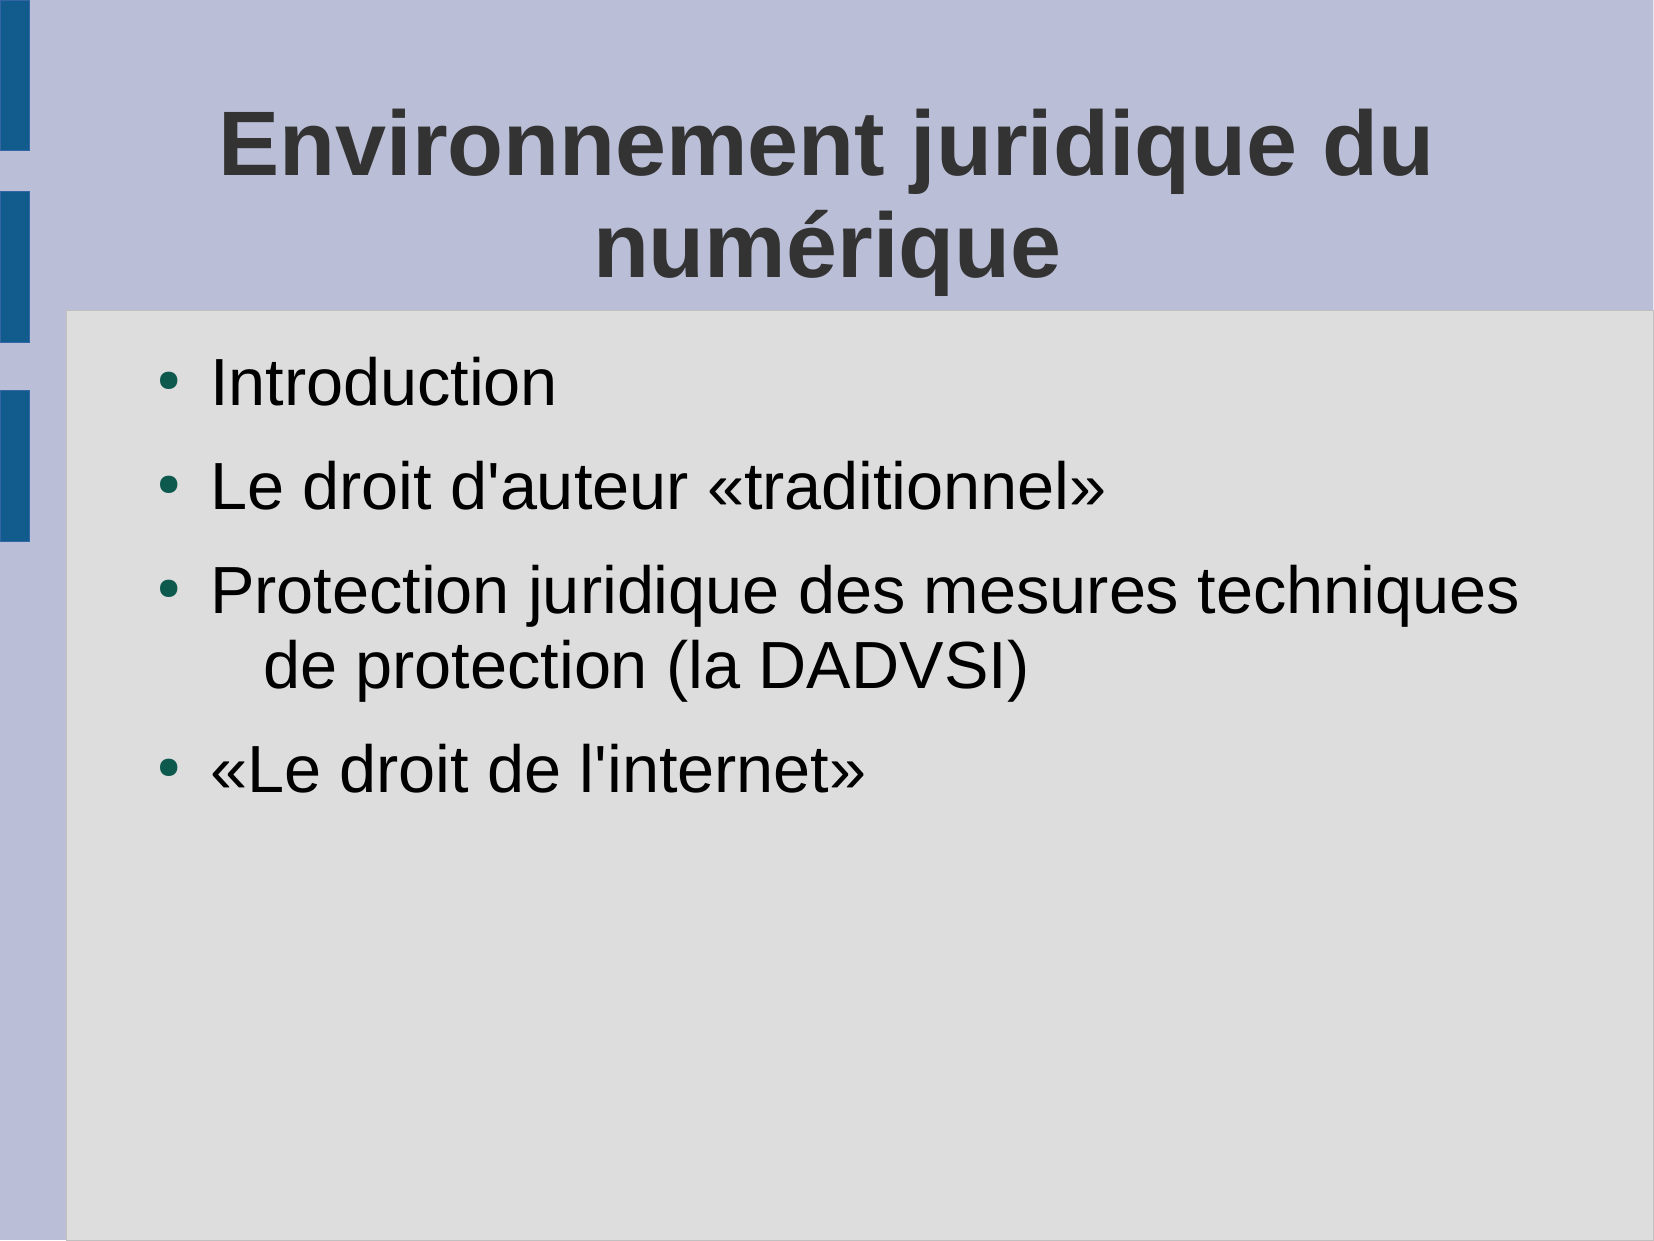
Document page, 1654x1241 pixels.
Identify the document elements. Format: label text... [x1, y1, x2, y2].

title Environnement juridique du numérique [121, 91, 1534, 299]
list Introduction Le droit d'auteur «traditionnel» Protection juridique des mesures techniques de protection (la DADVSI) «Le droit de l'internet» [121, 344, 1534, 1127]
